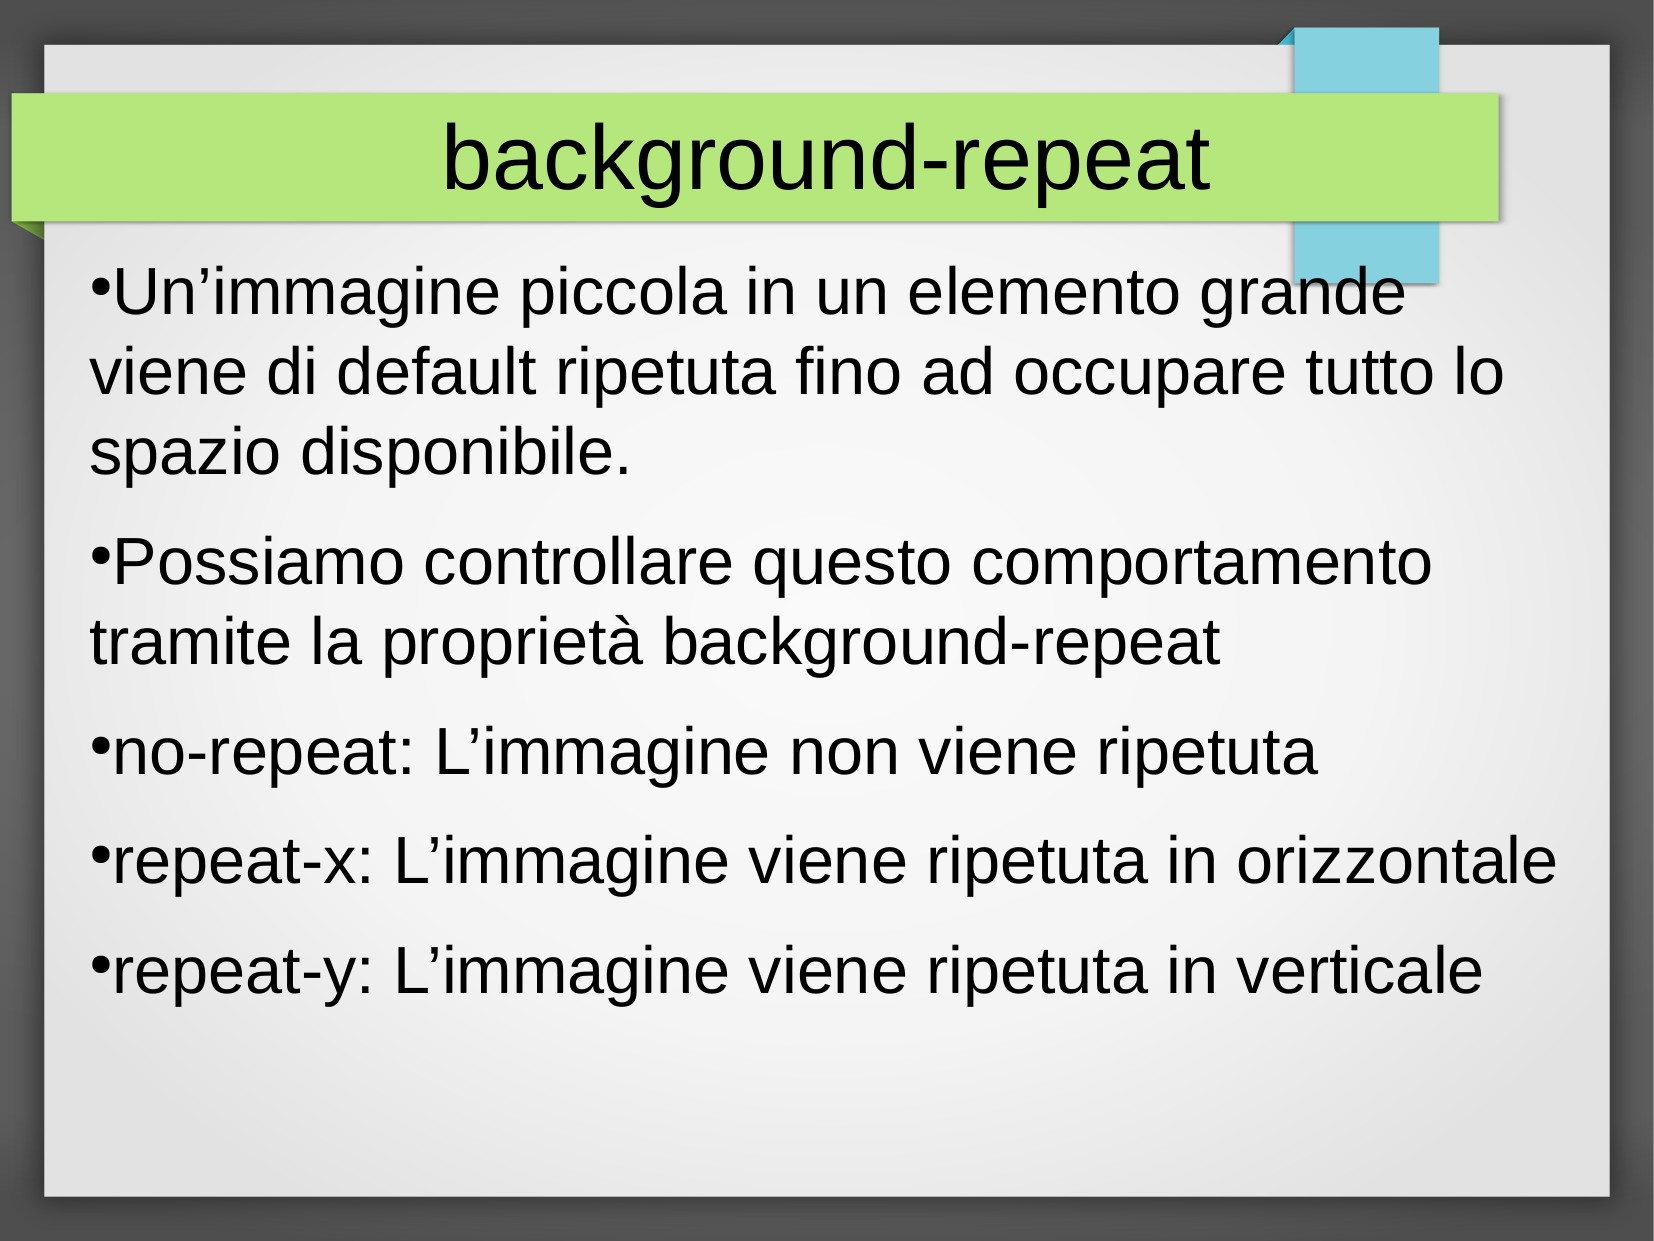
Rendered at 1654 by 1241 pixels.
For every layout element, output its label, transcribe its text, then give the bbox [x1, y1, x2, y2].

picture [0, 0, 1654, 1241]
title background-repeat [82, 49, 1571, 257]
list Un’immagine piccola in un elemento grande viene di default ripetuta fino ad occupare tutto lo spazio disponibile. Possiamo controllare questo comportamento tramite la proprietà background-repeat no-repeat: L’immagine non viene ripetuta repeat-x: L’immagine viene ripetuta in orizzontale repeat-y: L’immagine viene ripetuta in verticale [89, 248, 1578, 1182]
